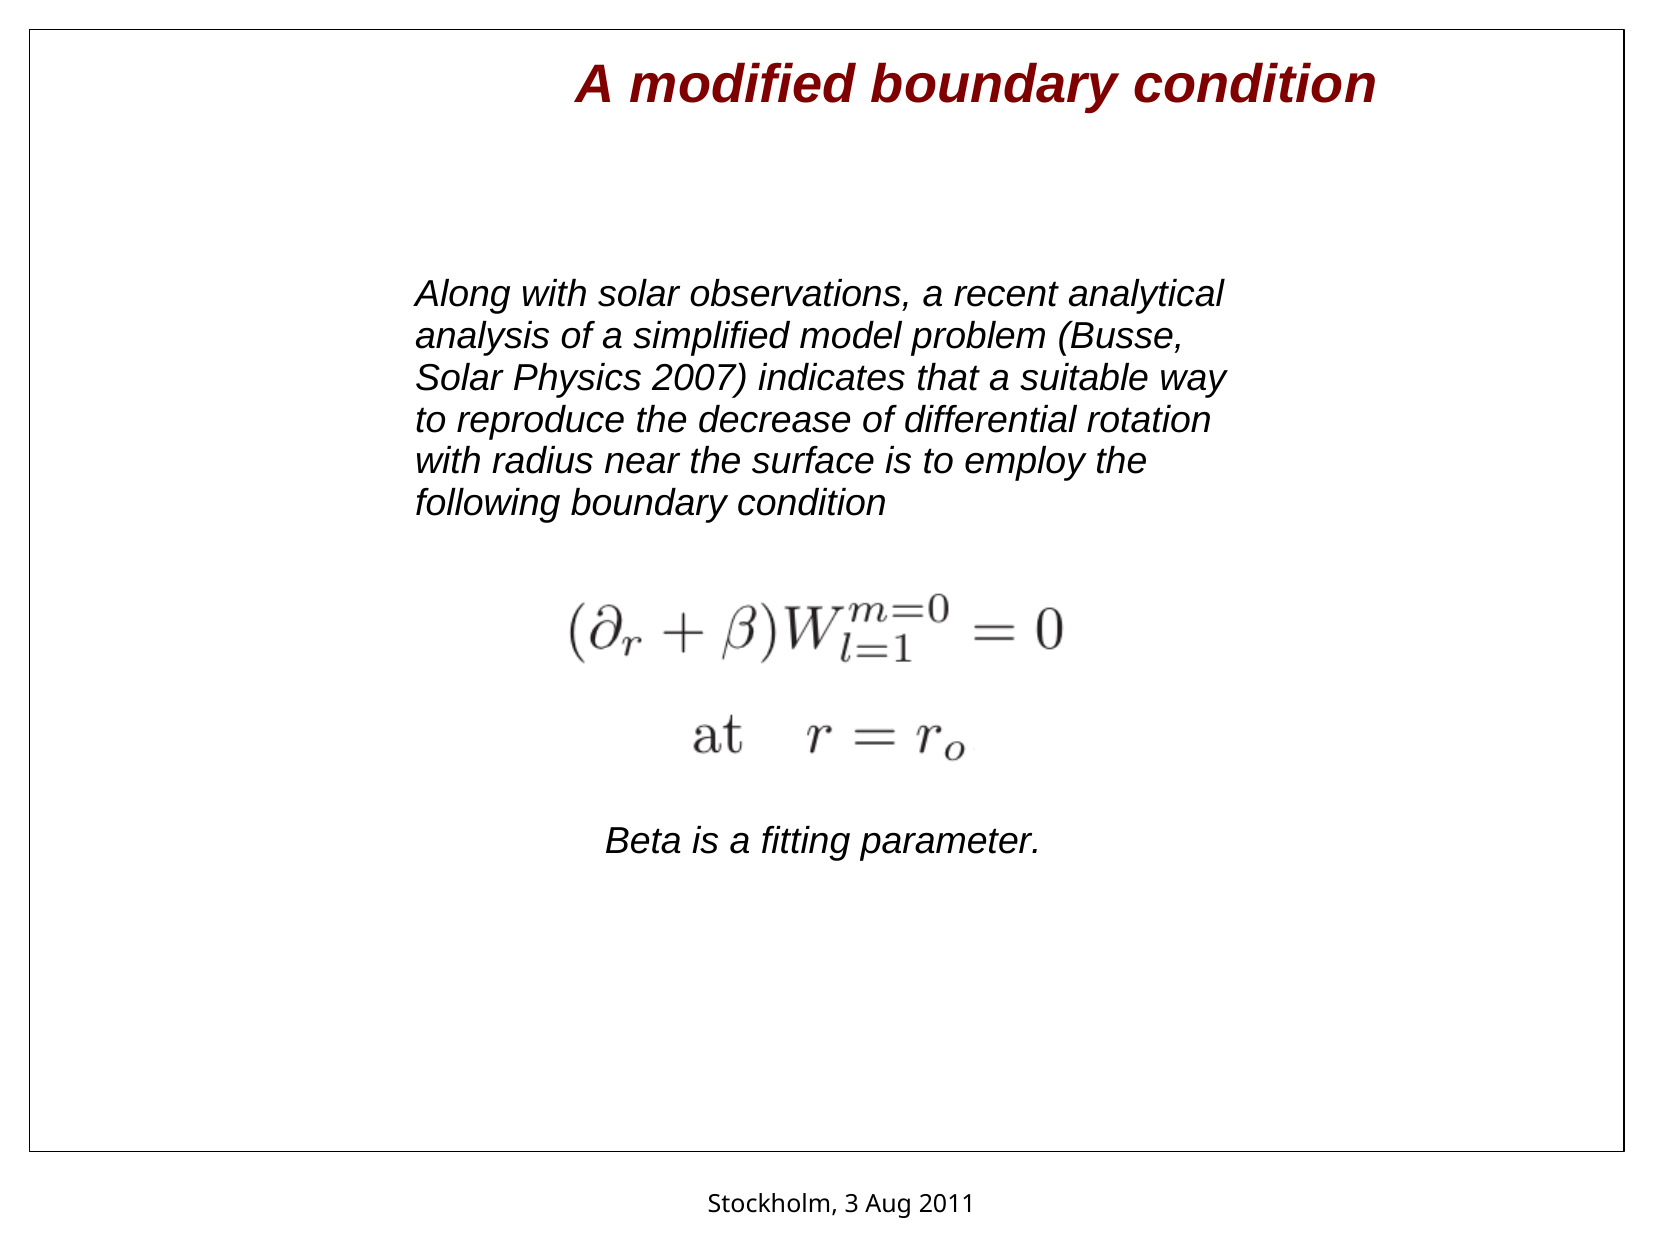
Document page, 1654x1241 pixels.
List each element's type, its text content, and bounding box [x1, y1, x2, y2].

picture [551, 574, 1096, 686]
text_box Along with solar observations, a recent analytical analysis of a simplified model problem (Busse, Solar Physics 2007) indicates that a suitable way to reproduce the decrease of differential rotation with radius near the surface is to employ the following boundary condition [400, 265, 1247, 532]
text_box Stockholm, 3 Aug 2011 [692, 1172, 961, 1226]
picture [671, 687, 975, 776]
text_box A modified boundary condition [561, 42, 1093, 119]
text_box Beta is a fitting parameter. [589, 813, 1057, 870]
